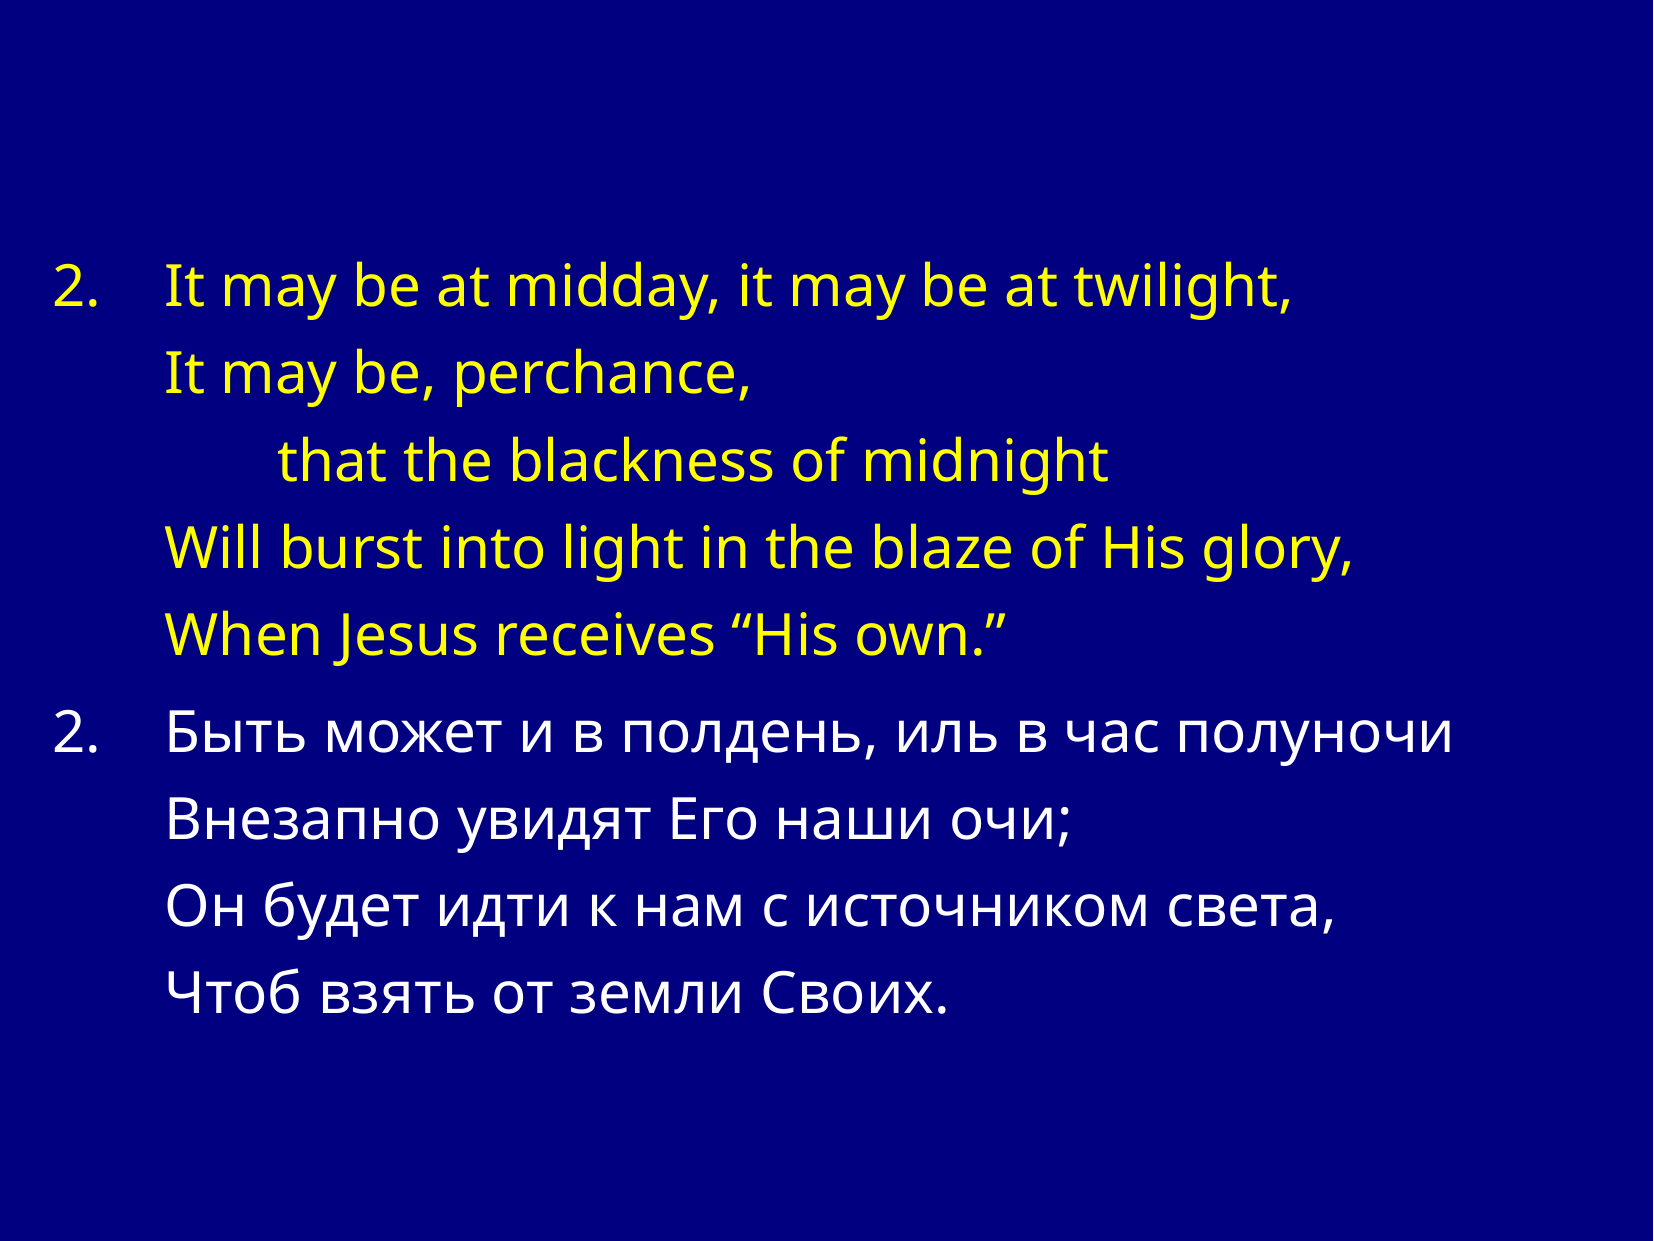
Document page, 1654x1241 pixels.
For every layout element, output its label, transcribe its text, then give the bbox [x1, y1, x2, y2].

text_box 2. It may be at midday, it may be at twilight, It may be, perchance, that the blackness of midnight Will burst into light in the blaze of His glory, When Jesus receives “His own.” [37, 150, 1653, 638]
text_box 2. Быть может и в полдень, иль в час полуночи Внезапно увидят Его наши очи; Он будет идти к нам с источником света, Чтоб взять от земли Своих. [37, 675, 1653, 1163]
